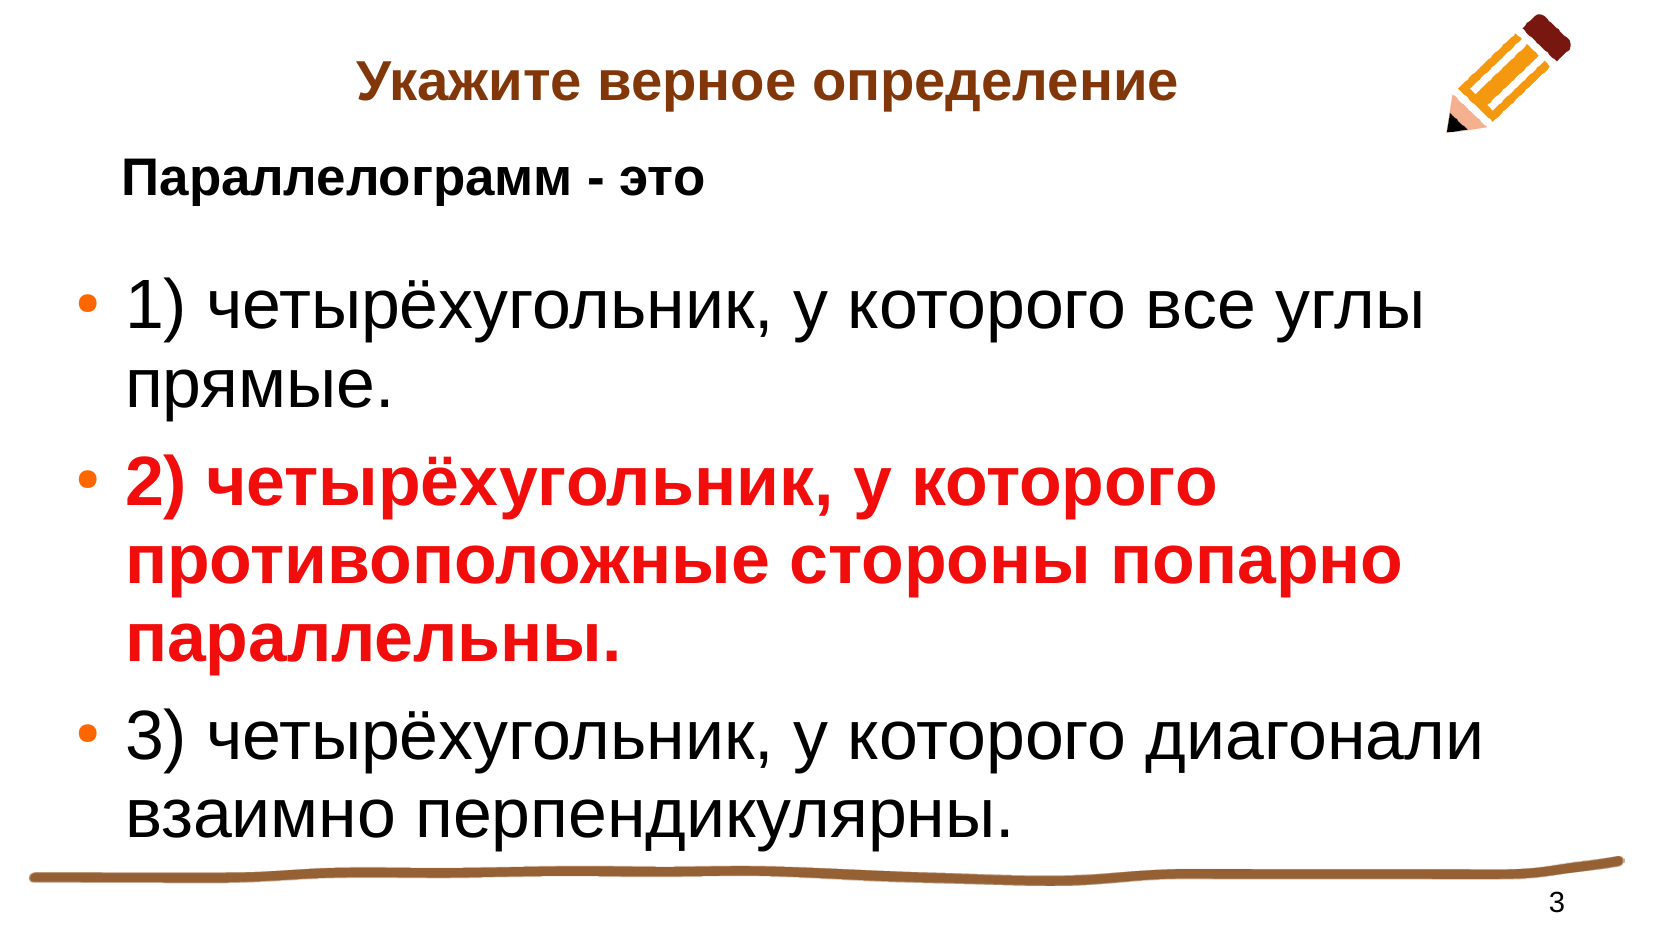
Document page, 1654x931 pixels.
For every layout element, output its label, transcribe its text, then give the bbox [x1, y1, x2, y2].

list Параллелограмм - это [88, 147, 1004, 207]
list 1) четырёхугольник, у которого все углы прямые. 2) четырёхугольник, у которого противоположные стороны попарно параллельны. 3) четырёхугольник, у которого диагонали взаимно перпендикулярны. [59, 265, 1566, 857]
picture [1446, 14, 1571, 133]
title Укажите верное определение [88, 29, 1447, 133]
picture [29, 856, 1625, 886]
